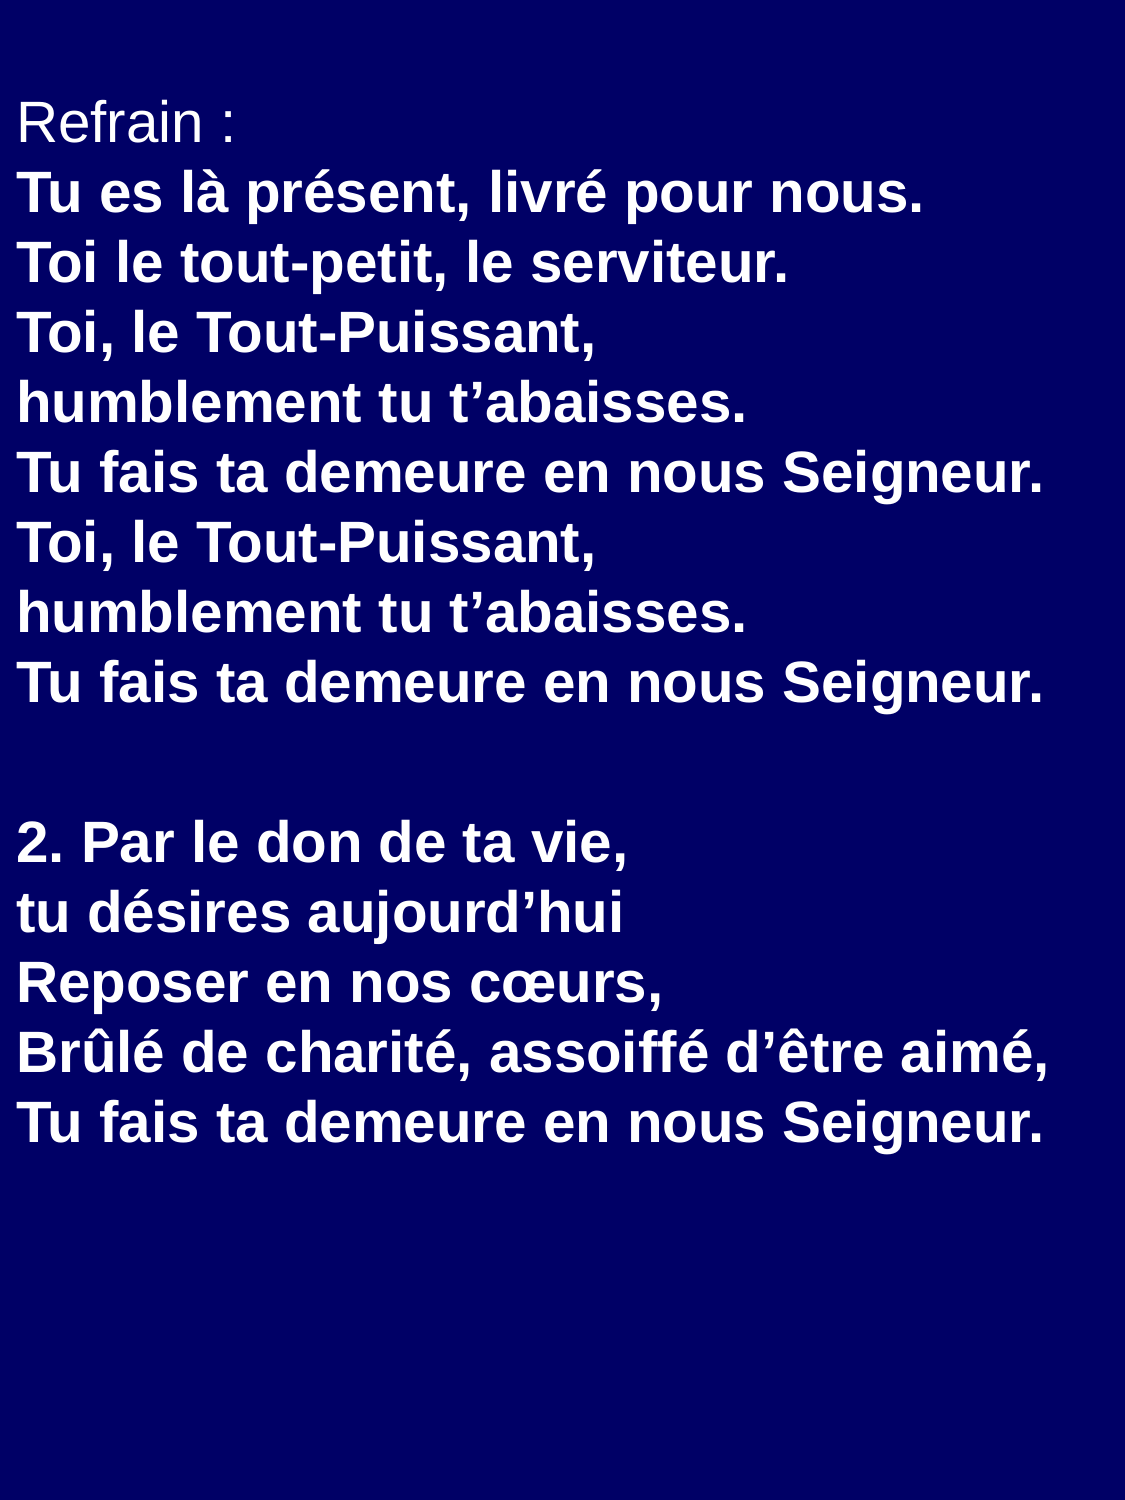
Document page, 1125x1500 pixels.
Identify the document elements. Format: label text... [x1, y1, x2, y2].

text_box Refrain : Tu es là présent, livré pour nous. Toi le tout-petit, le serviteur. Toi, le Tout-Puissant, humblement tu t’abaisses. Tu fais ta demeure en nous Seigneur. Toi, le Tout-Puissant, humblement tu t’abaisses. Tu fais ta demeure en nous Seigneur. 2. Par le don de ta vie, tu désires aujourd’hui Reposer en nos cœurs, Brûlé de charité, assoiffé d’être aimé, Tu fais ta demeure en nous Seigneur. [1, 31, 1125, 1500]
